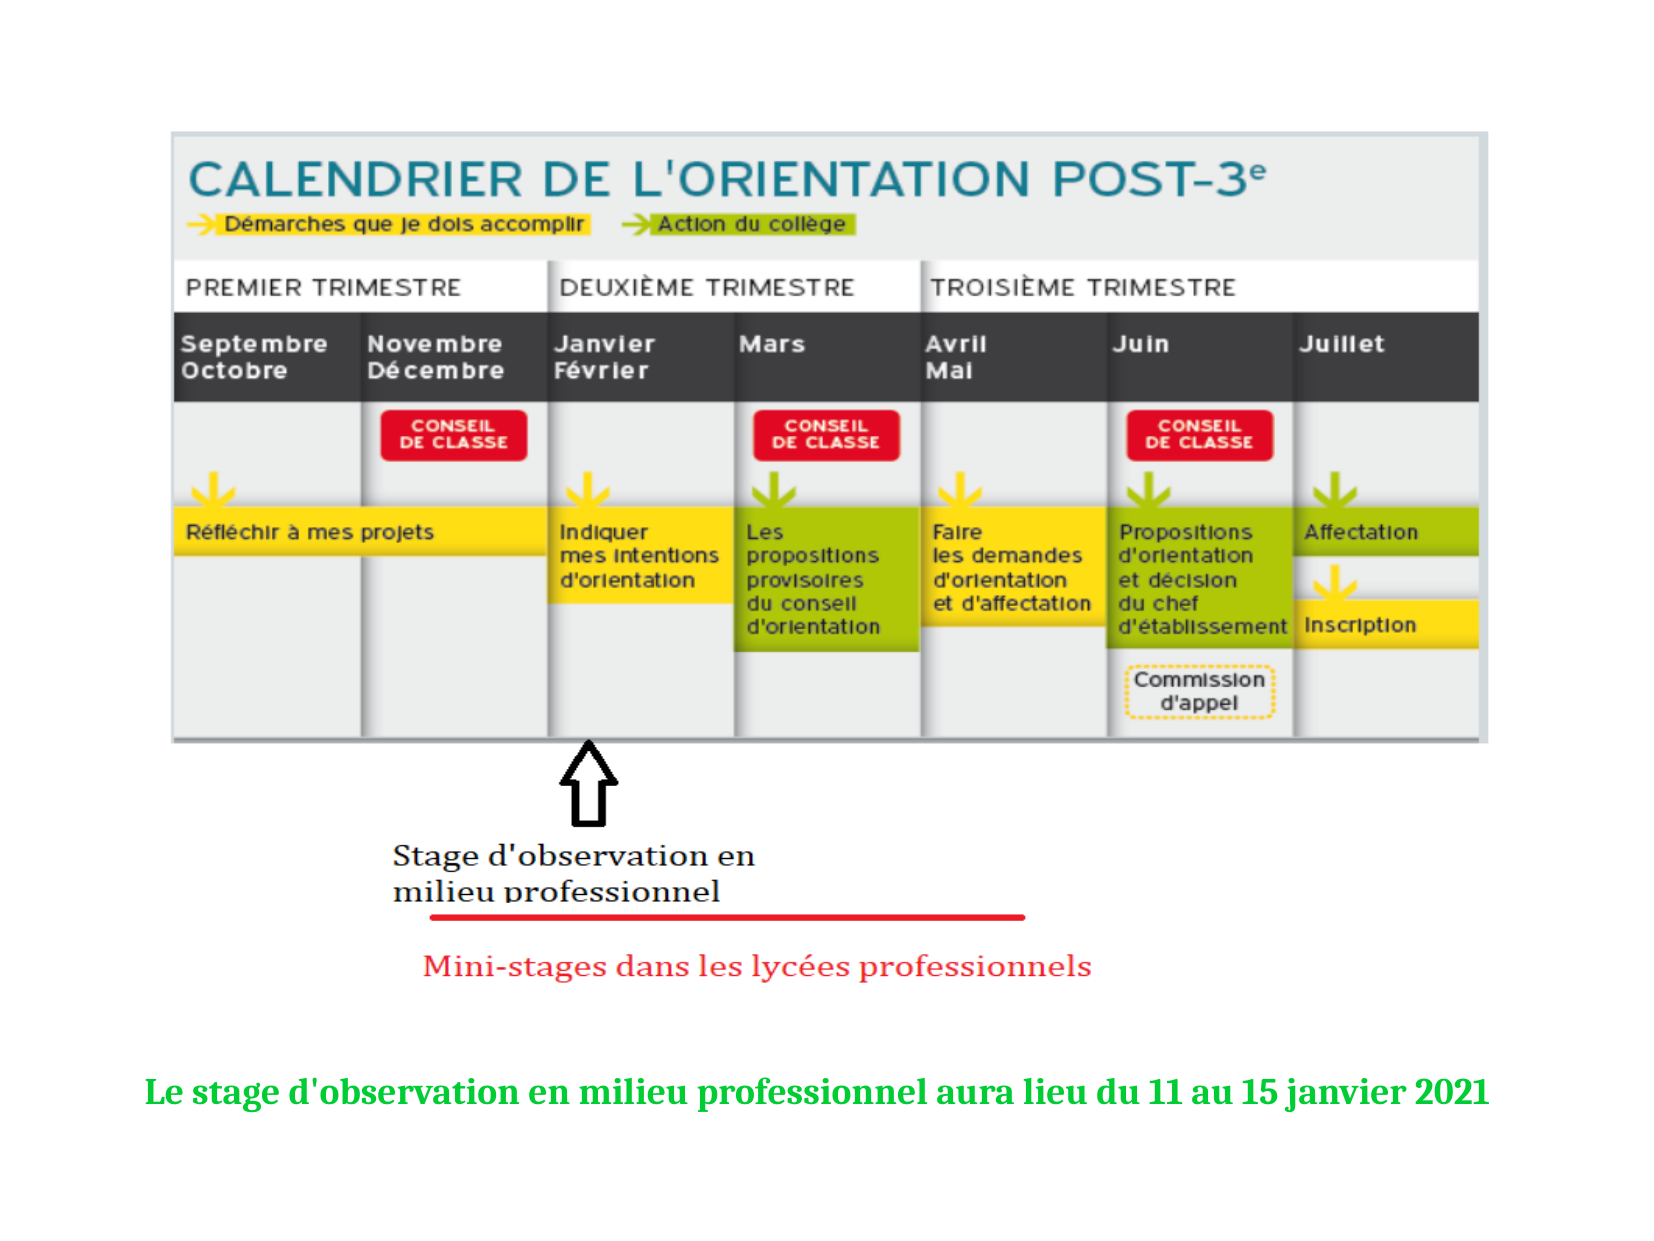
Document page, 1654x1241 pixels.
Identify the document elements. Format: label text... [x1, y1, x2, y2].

text_box Le stage d'observation en milieu professionnel aura lieu du 11 au 15 janvier 2021 [129, 1062, 1595, 1166]
picture [165, 129, 1501, 993]
